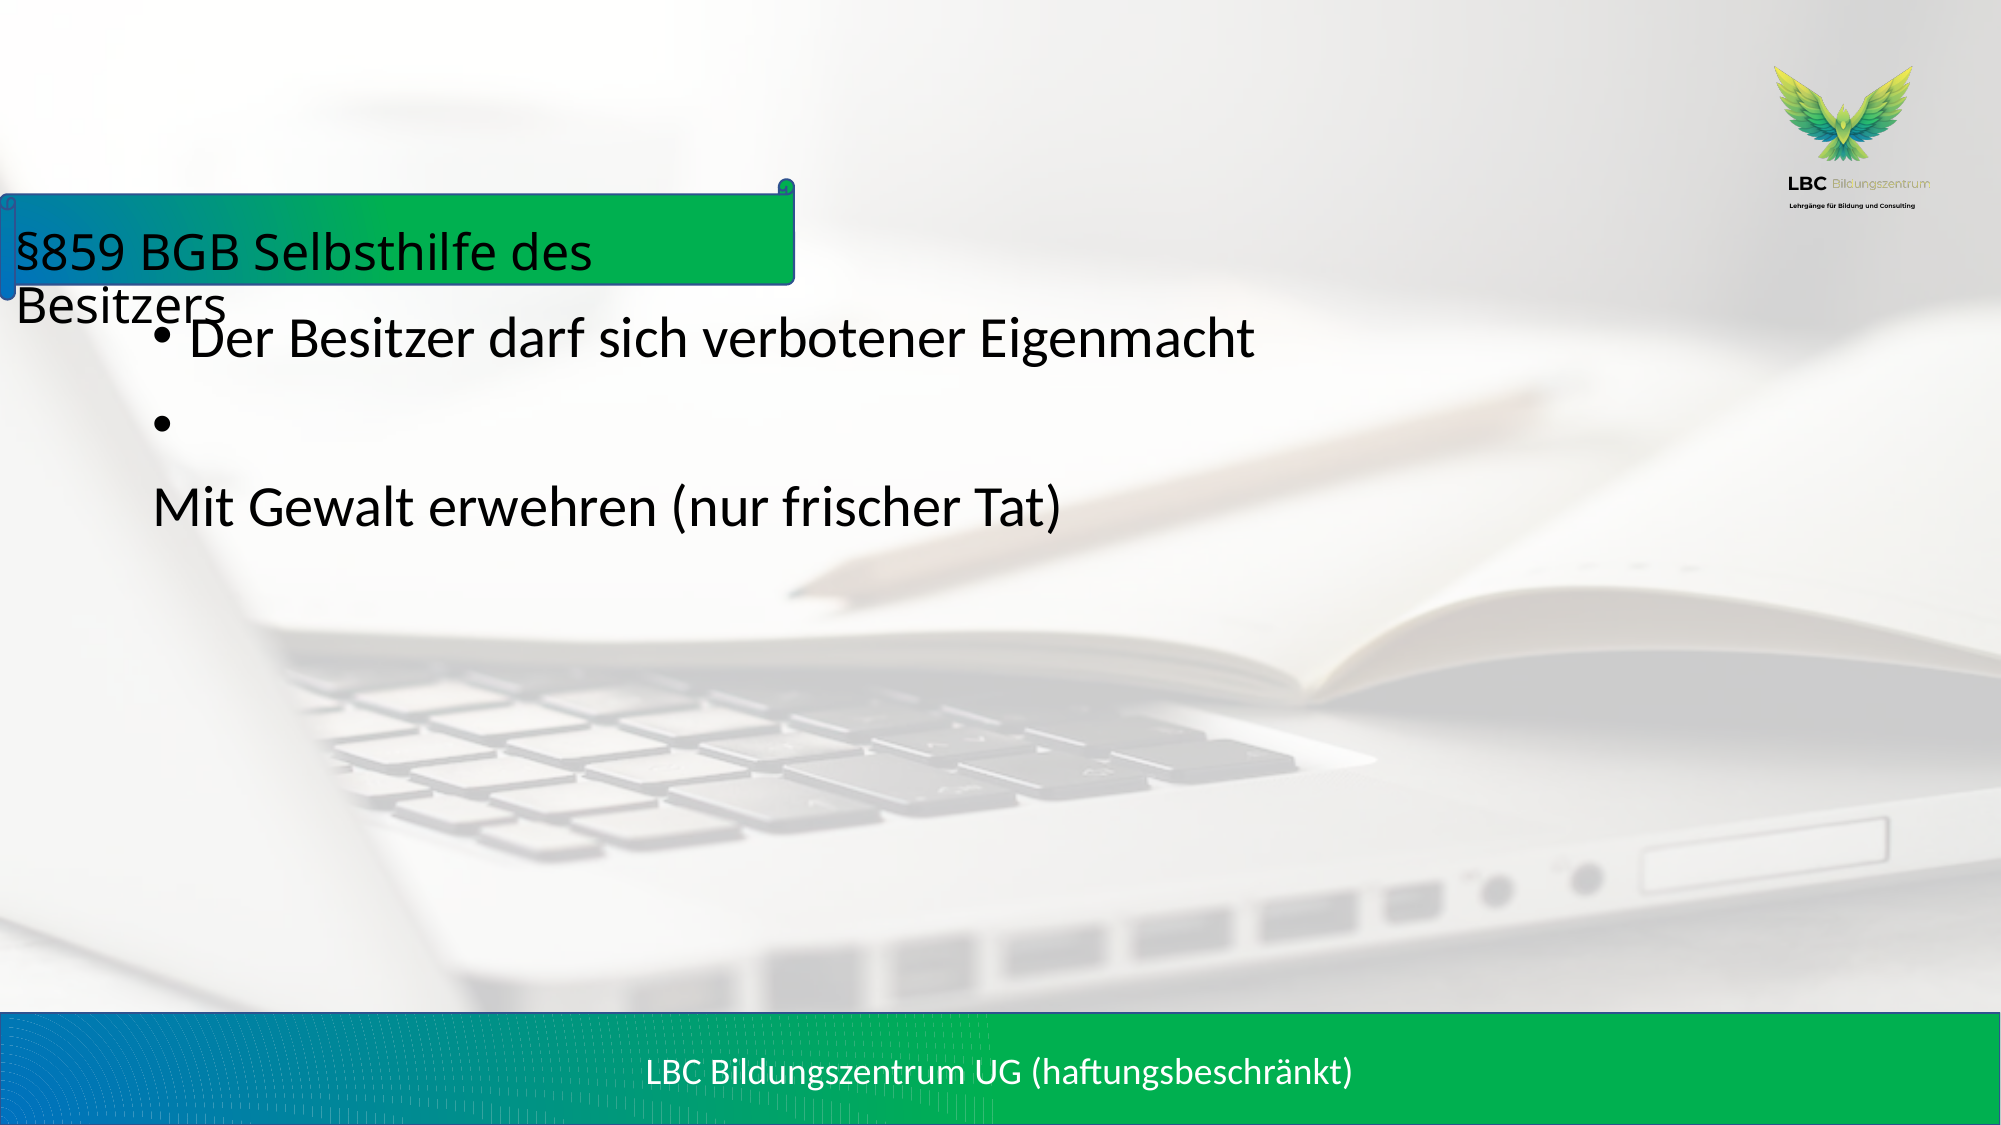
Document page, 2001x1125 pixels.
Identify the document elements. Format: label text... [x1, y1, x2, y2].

list Der Besitzer darf sich verbotener Eigenmacht Mit Gewalt erwehren (nur frischer Tat) [137, 299, 1863, 1014]
title §859 BGB Selbsthilfe des Besitzers [0, 219, 721, 300]
